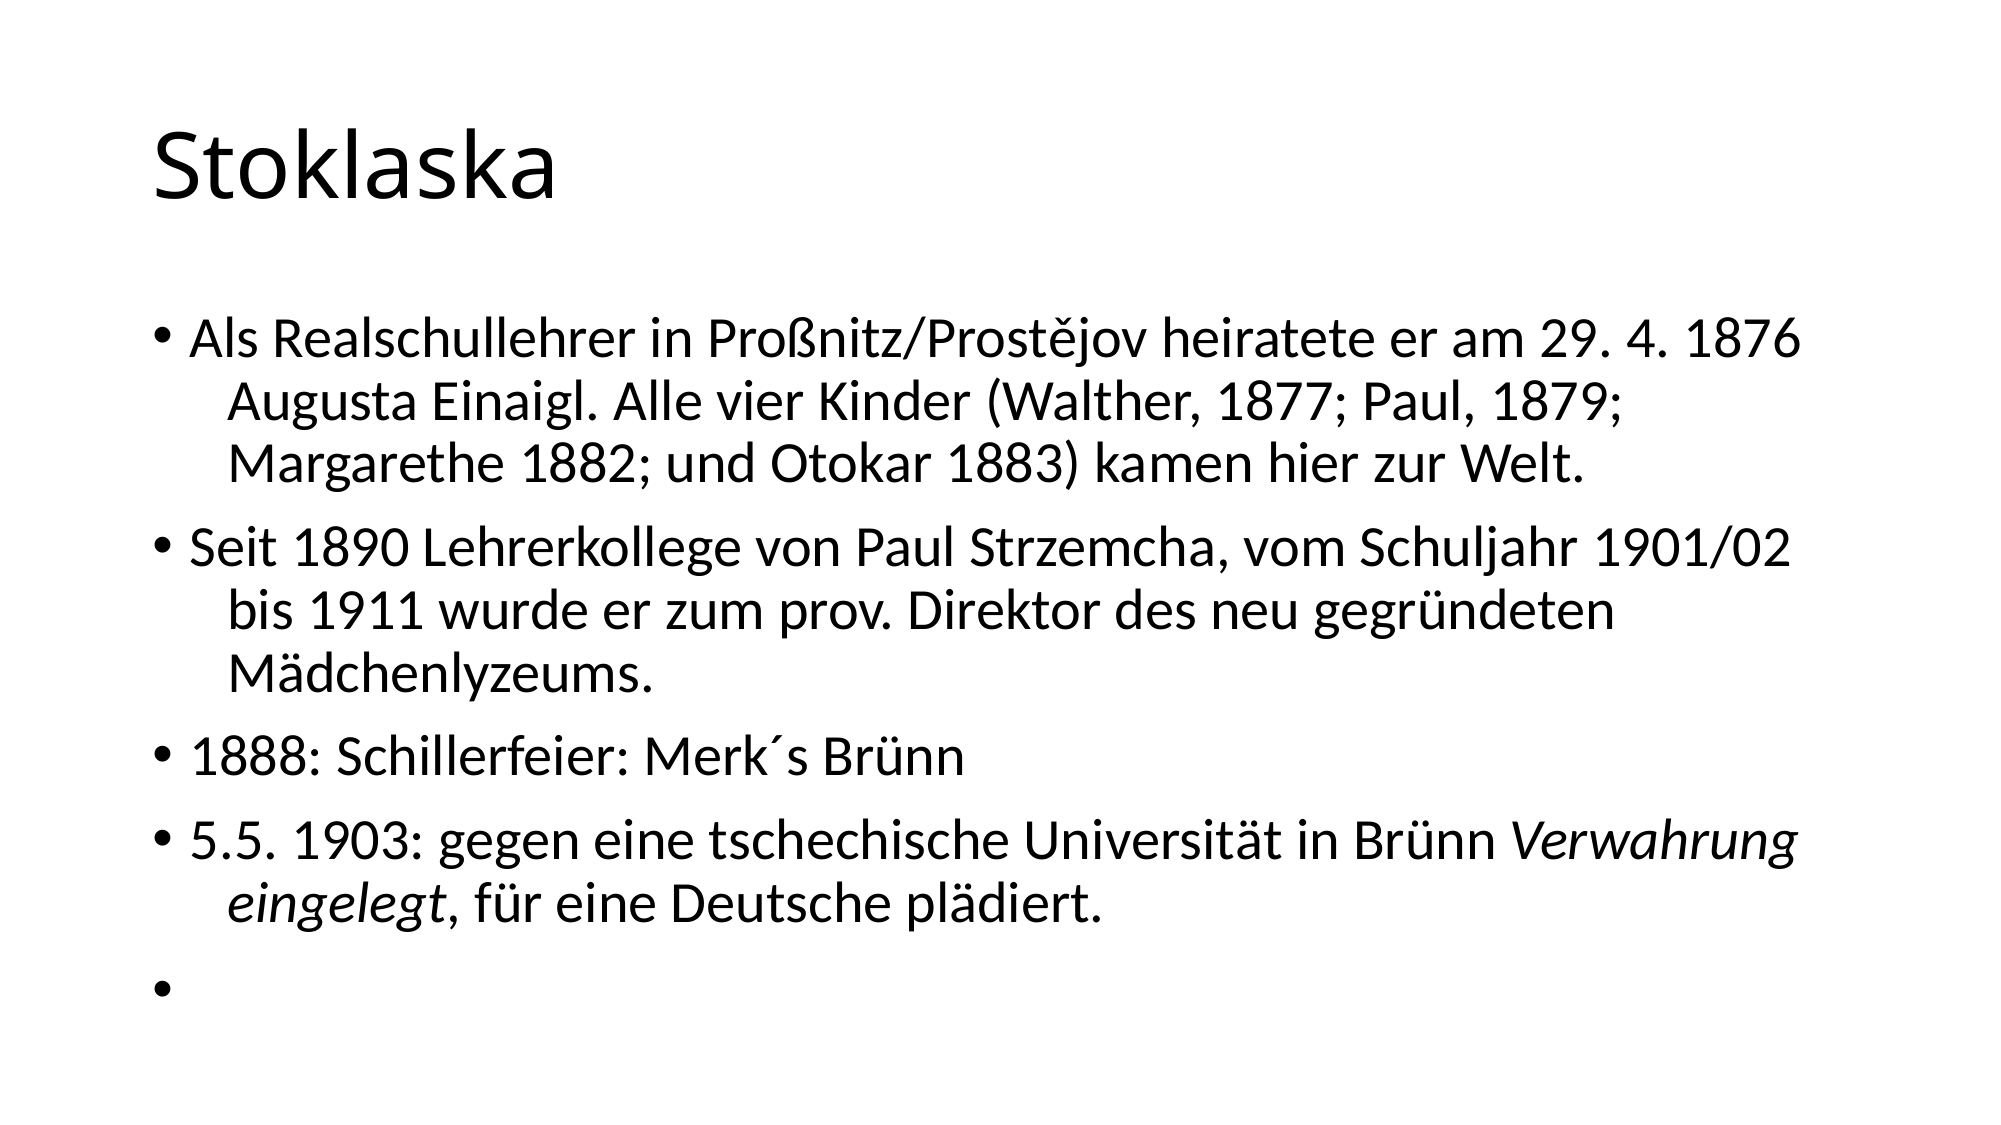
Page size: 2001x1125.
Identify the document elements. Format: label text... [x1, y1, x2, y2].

title Stoklaska [137, 59, 1863, 278]
list Als Realschullehrer in Proßnitz/Prostějov heiratete er am 29. 4. 1876 Augusta Einaigl. Alle vier Kinder (Walther, 1877; Paul, 1879; Margarethe 1882; und Otokar 1883) kamen hier zur Welt. Seit 1890 Lehrerkollege von Paul Strzemcha, vom Schuljahr 1901/02 bis 1911 wurde er zum prov. Direktor des neu gegründeten Mädchenlyzeums. 1888: Schillerfeier: Merk´s Brünn 5.5. 1903: gegen eine tschechische Universität in Brünn Verwahrung eingelegt, für eine Deutsche plädiert. [137, 299, 1863, 1014]
